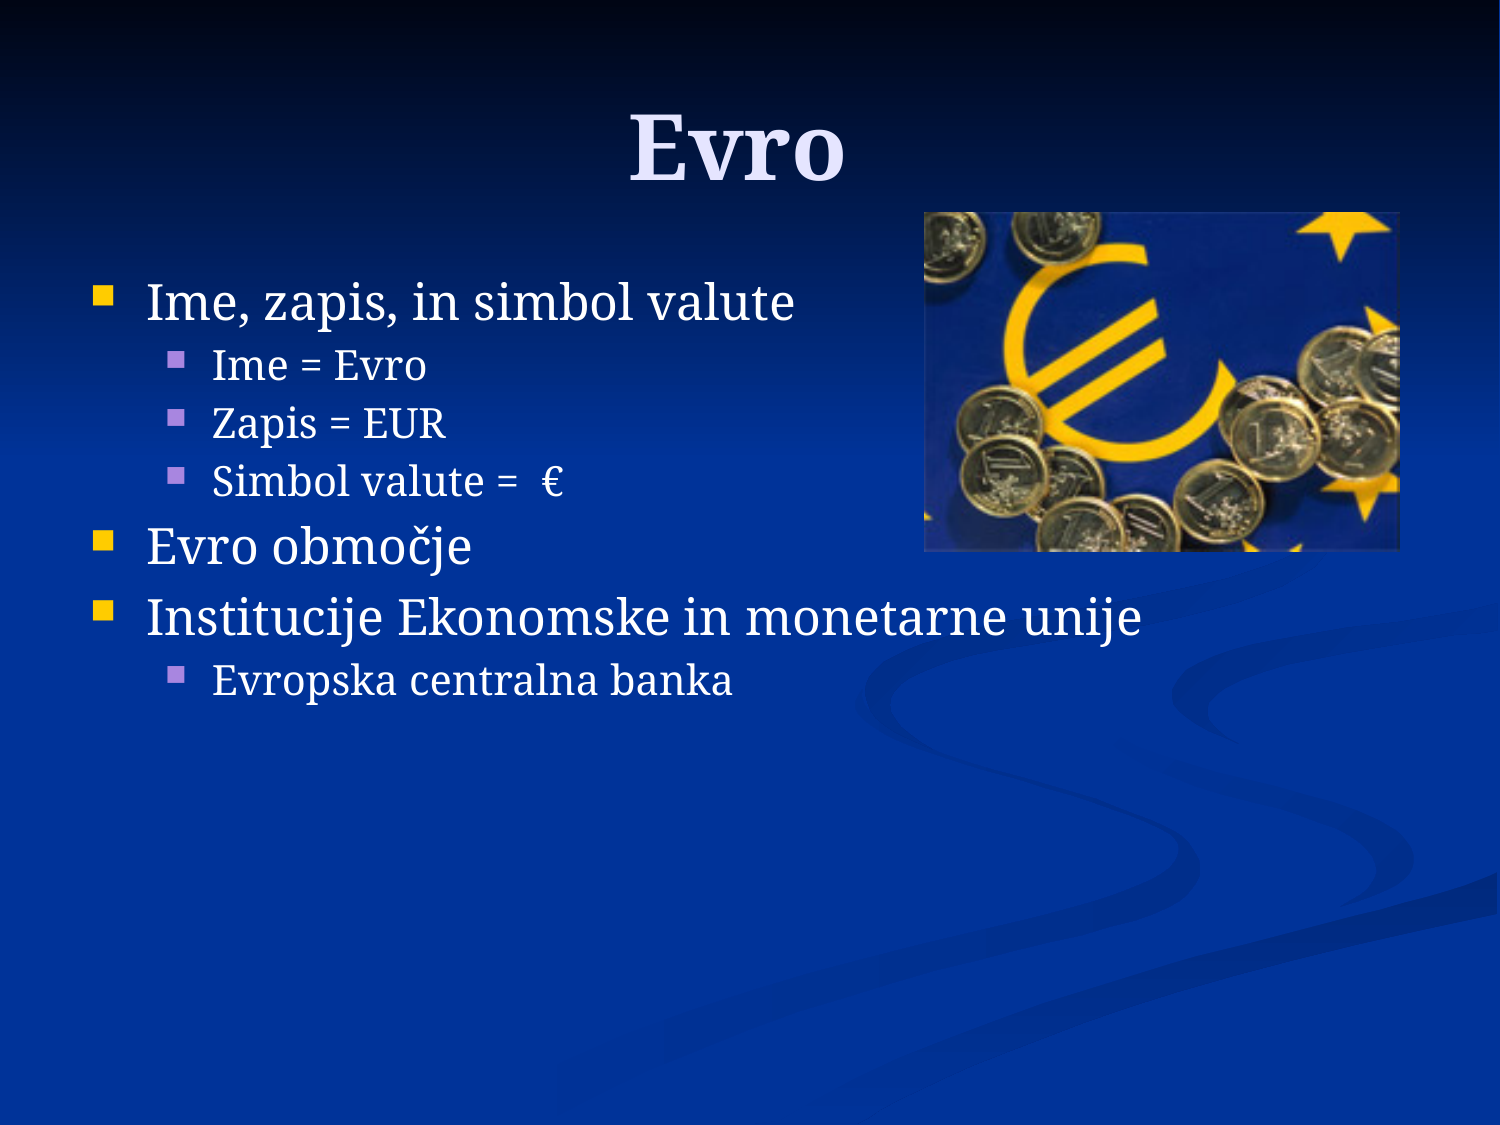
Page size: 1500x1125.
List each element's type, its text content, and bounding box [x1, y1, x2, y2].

picture [924, 212, 1400, 552]
title Evro [75, 50, 1425, 238]
list Ime, zapis, in simbol valute Ime = Evro Zapis = EUR Simbol valute = € Evro območje Institucije Ekonomske in monetarne unije Evropska centralna banka [75, 262, 1425, 1005]
